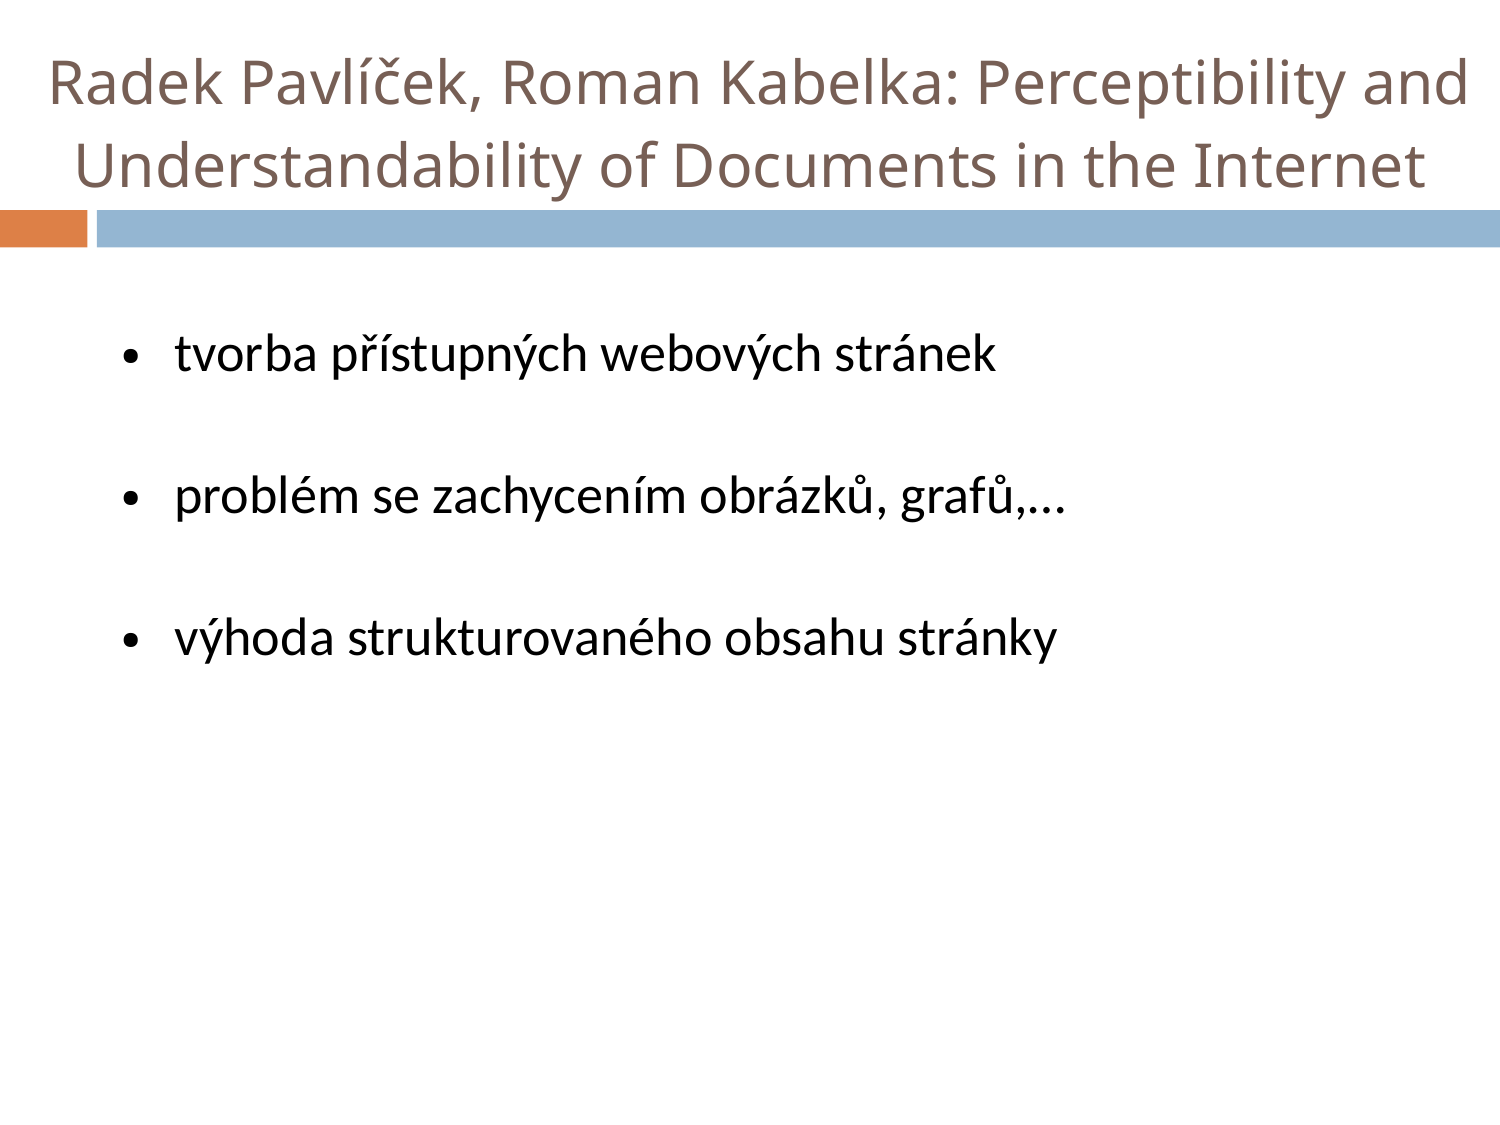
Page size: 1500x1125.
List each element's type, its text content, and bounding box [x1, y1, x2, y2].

list tvorba přístupných webových stránek problém se zachycením obrázků, grafů,… výhoda strukturovaného obsahu stránky [103, 330, 1441, 1069]
title Radek Pavlíček, Roman Kabelka: Perceptibility and Understandability of Documents in the Internet [0, 0, 1500, 213]
